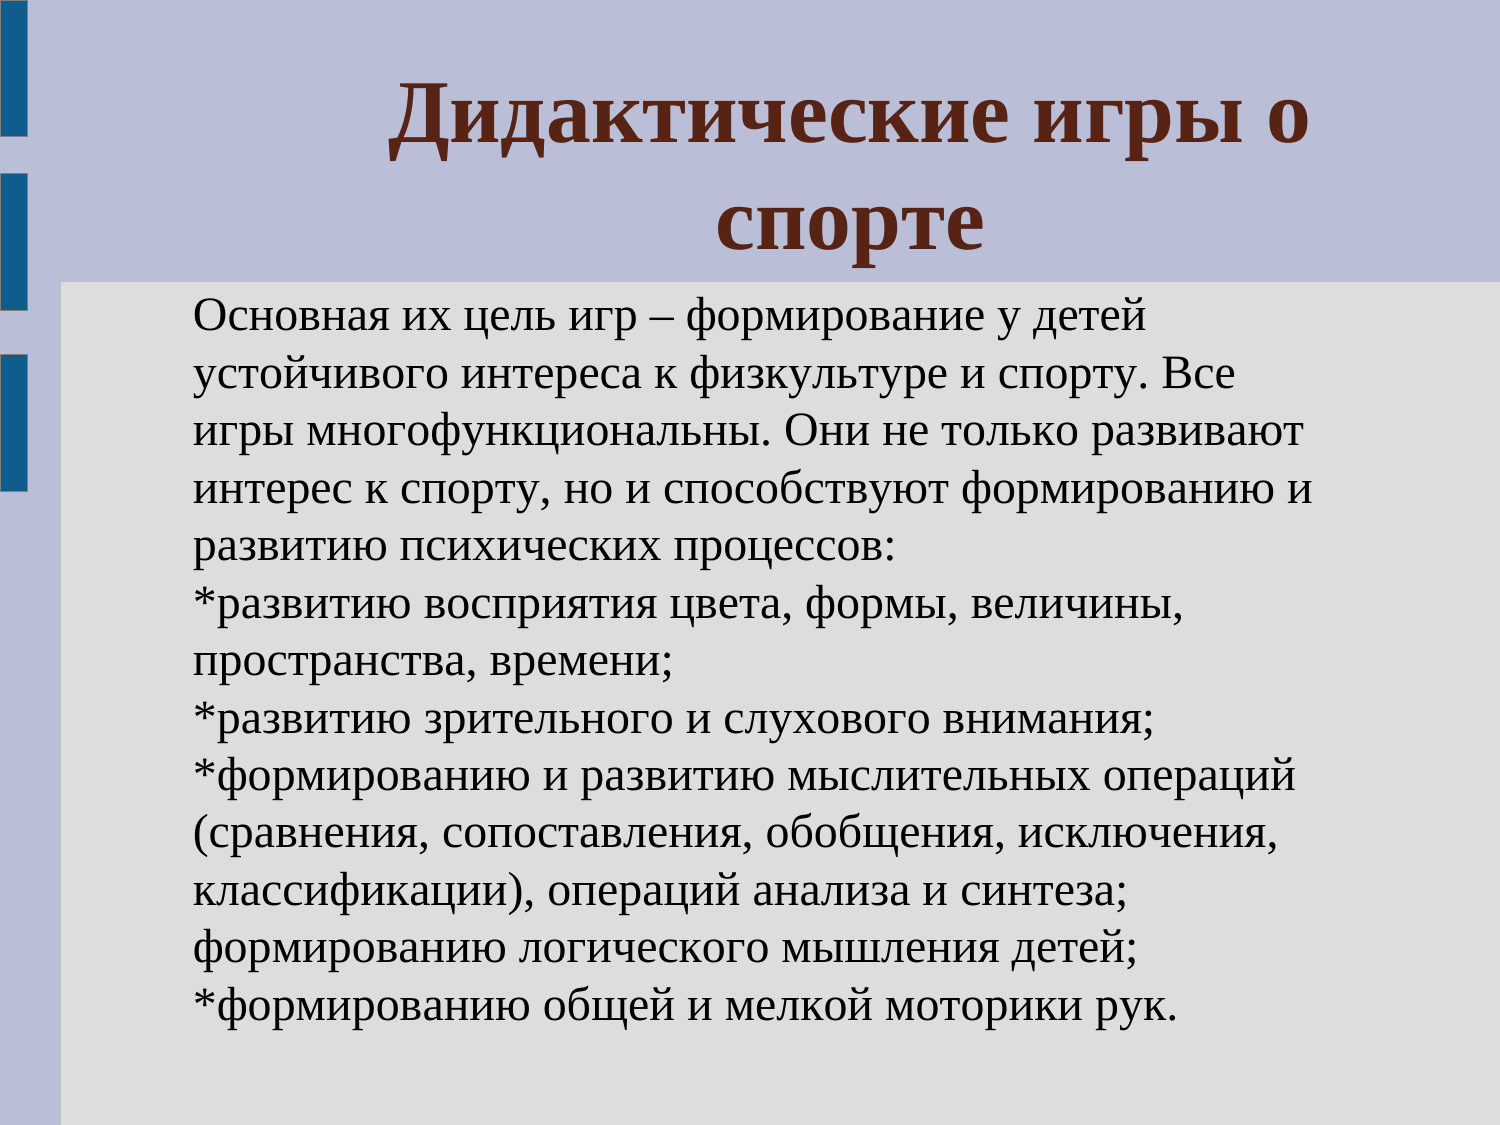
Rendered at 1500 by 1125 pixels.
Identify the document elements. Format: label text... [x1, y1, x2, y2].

title Дидактические игры о спорте [235, 45, 1466, 233]
list Основная их цель игр – формирование у детей устойчивого интереса к физкультуре и спорту. Все игры многофункциональны. Они не только развивают интерес к спорту, но и способствуют формированию и развитию психических процессов: *развитию восприятия цвета, формы, величины, пространства, времени; *развитию зрительного и слухового внимания; *формированию и развитию мыслительных операций (сравнения, сопоставления, обобщения, исключения, классификации), операций анализа и синтеза; формированию логического мышления детей; *формированию общей и мелкой моторики рук. [118, 275, 1349, 1063]
